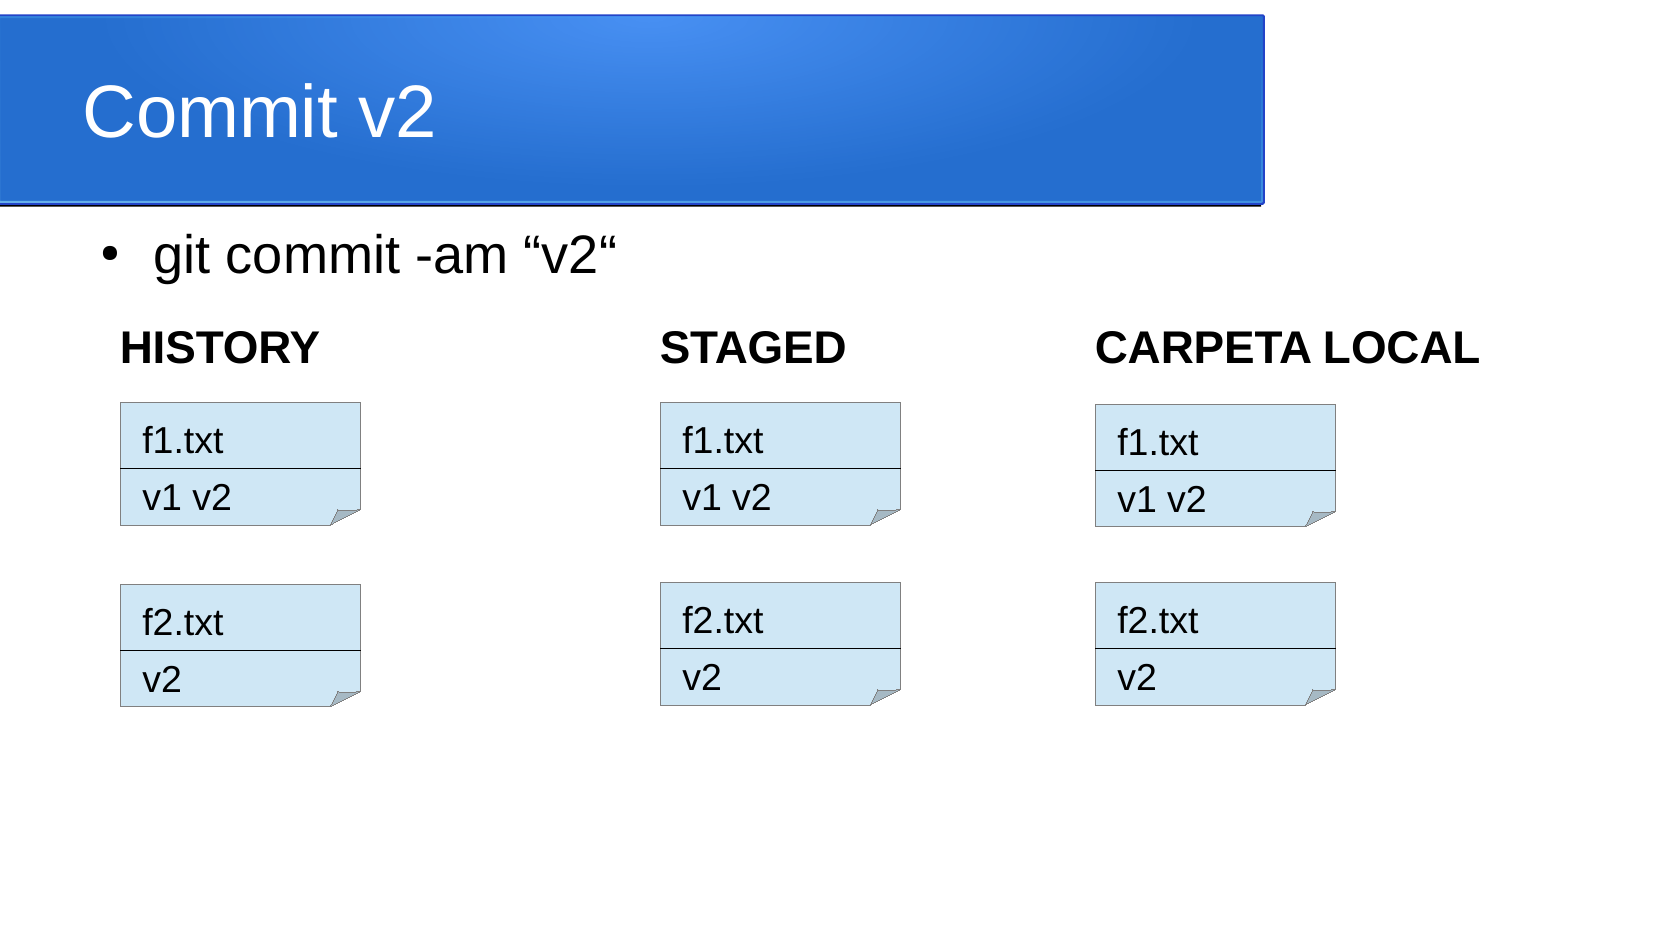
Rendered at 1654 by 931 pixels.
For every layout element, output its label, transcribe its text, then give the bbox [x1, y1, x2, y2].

text_box v1 v2 [127, 469, 263, 526]
title Commit v2 [82, 35, 1235, 189]
text_box [660, 582, 901, 648]
text_box CARPETA LOCAL [1080, 315, 1546, 432]
text_box [1095, 649, 1102, 706]
text_box f2.txt [1102, 592, 1223, 648]
text_box v2 [1102, 649, 1238, 706]
text_box f2.txt [127, 594, 248, 650]
text_box STAGED [645, 315, 1006, 382]
text_box HISTORY [105, 315, 466, 382]
text_box [803, 649, 901, 706]
text_box [803, 469, 901, 526]
text_box [120, 469, 127, 526]
list git commit -am “v2“ [82, 224, 1571, 764]
text_box [120, 584, 361, 650]
text_box f2.txt [667, 592, 788, 648]
text_box [1095, 471, 1102, 527]
text_box [120, 402, 361, 468]
text_box f1.txt [667, 412, 788, 468]
text_box [1095, 582, 1336, 648]
text_box [1238, 471, 1336, 527]
text_box [660, 649, 667, 706]
text_box v1 v2 [1102, 471, 1238, 528]
text_box f1.txt [1102, 414, 1223, 470]
text_box v2 [667, 649, 803, 706]
text_box [263, 469, 361, 526]
text_box v2 [127, 651, 263, 708]
text_box [263, 651, 361, 707]
text_box [120, 651, 127, 707]
text_box [1095, 404, 1336, 470]
text_box [1238, 649, 1336, 706]
text_box v1 v2 [667, 469, 803, 526]
text_box [660, 469, 667, 526]
text_box [660, 402, 901, 468]
text_box f1.txt [127, 412, 248, 468]
